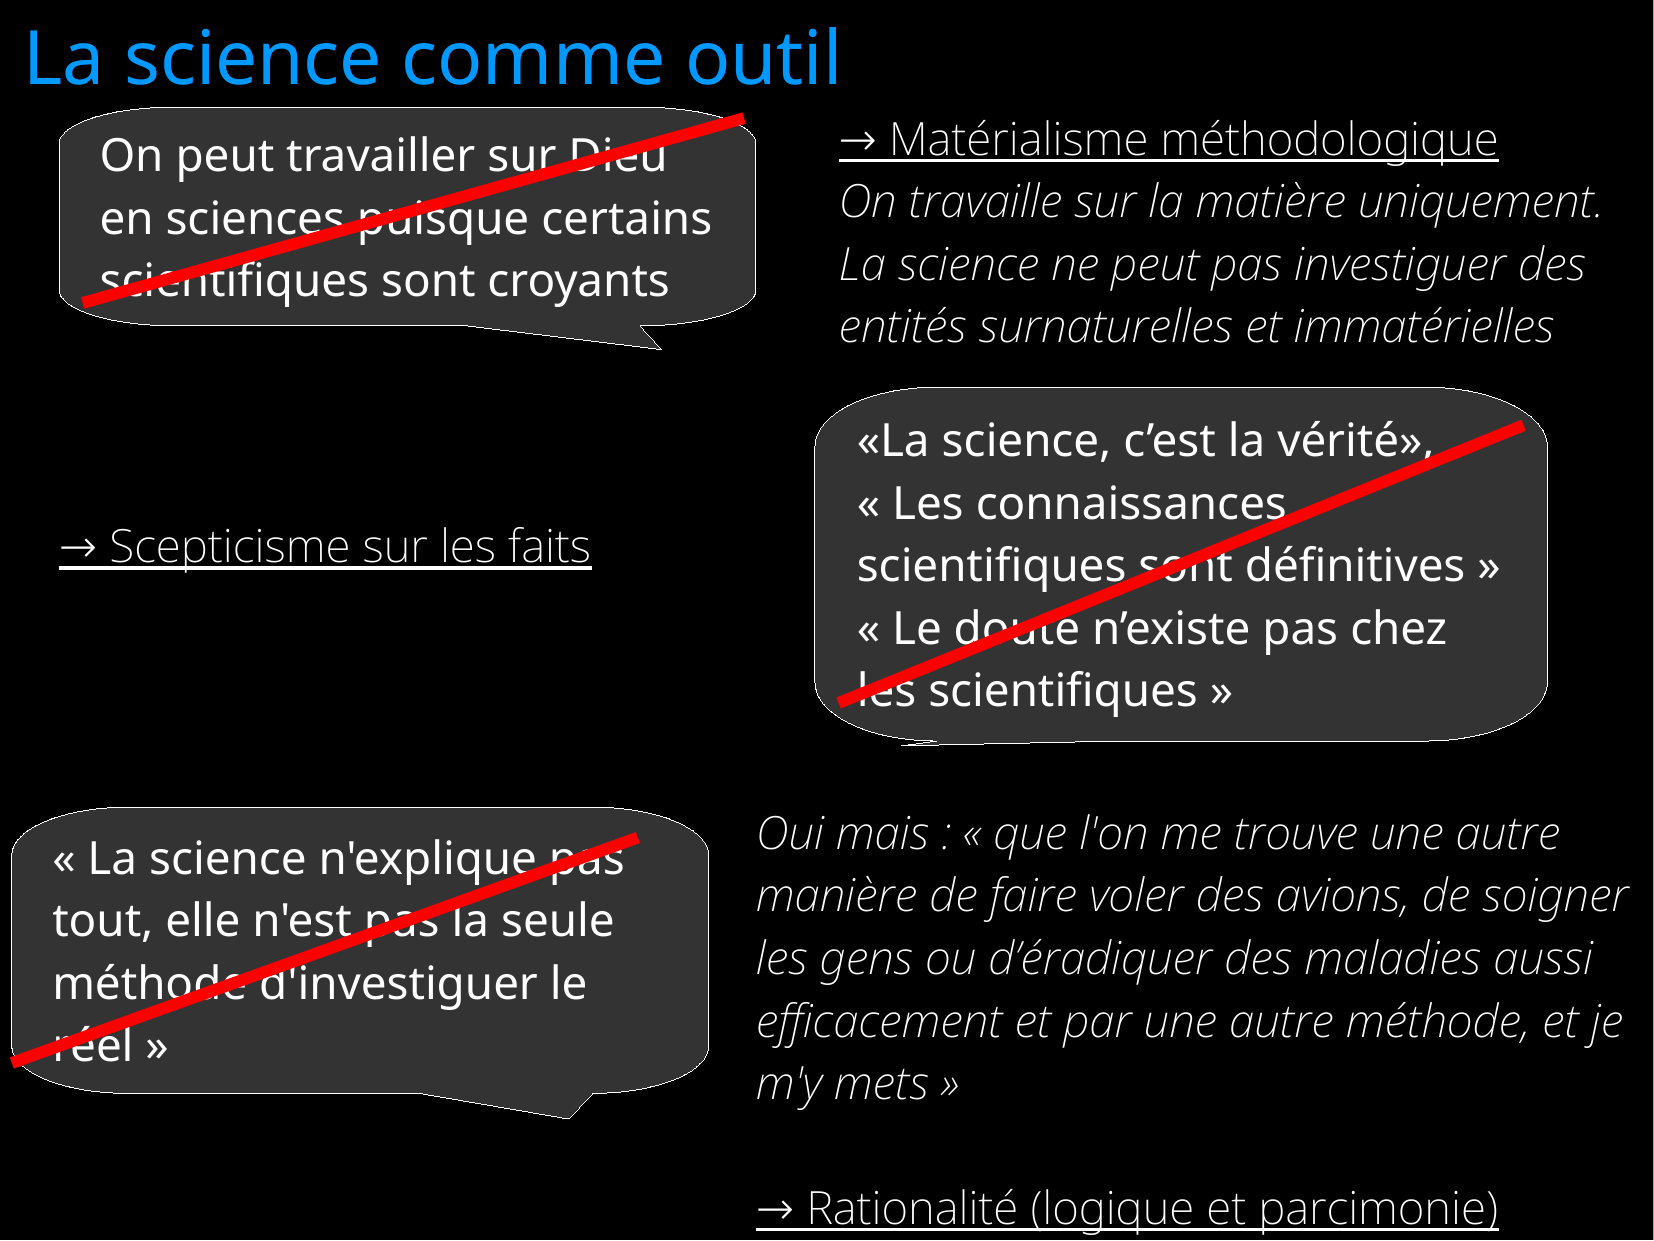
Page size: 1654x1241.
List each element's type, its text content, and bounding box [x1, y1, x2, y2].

text_box La science comme outil [23, 4, 1548, 100]
text_box «La science, c’est la vérité», « Les connaissances scientifiques sont définitives » « Le doute n’existe pas chez les scientifiques » [814, 387, 1548, 746]
text_box On peut travailler sur Dieu en sciences puisque certains scientifiques sont croyants [59, 107, 756, 350]
text_box « La science n'explique pas tout, elle n'est pas la seule méthode d'investiguer le réel » [11, 807, 709, 1119]
text_box → Scepticisme sur les faits [59, 513, 745, 572]
text_box → Matérialisme méthodologique On travaille sur la matière uniquement. La science ne peut pas investiguer des entités surnaturelles et immatérielles [838, 106, 1642, 354]
text_box Oui mais : « que l'on me trouve une autre manière de faire voler des avions, de soigner les gens ou d’éradiquer des maladies aussi efficacement et par une autre méthode, et je m'y mets » → Rationalité (logique et parcimonie) [755, 800, 1654, 1205]
